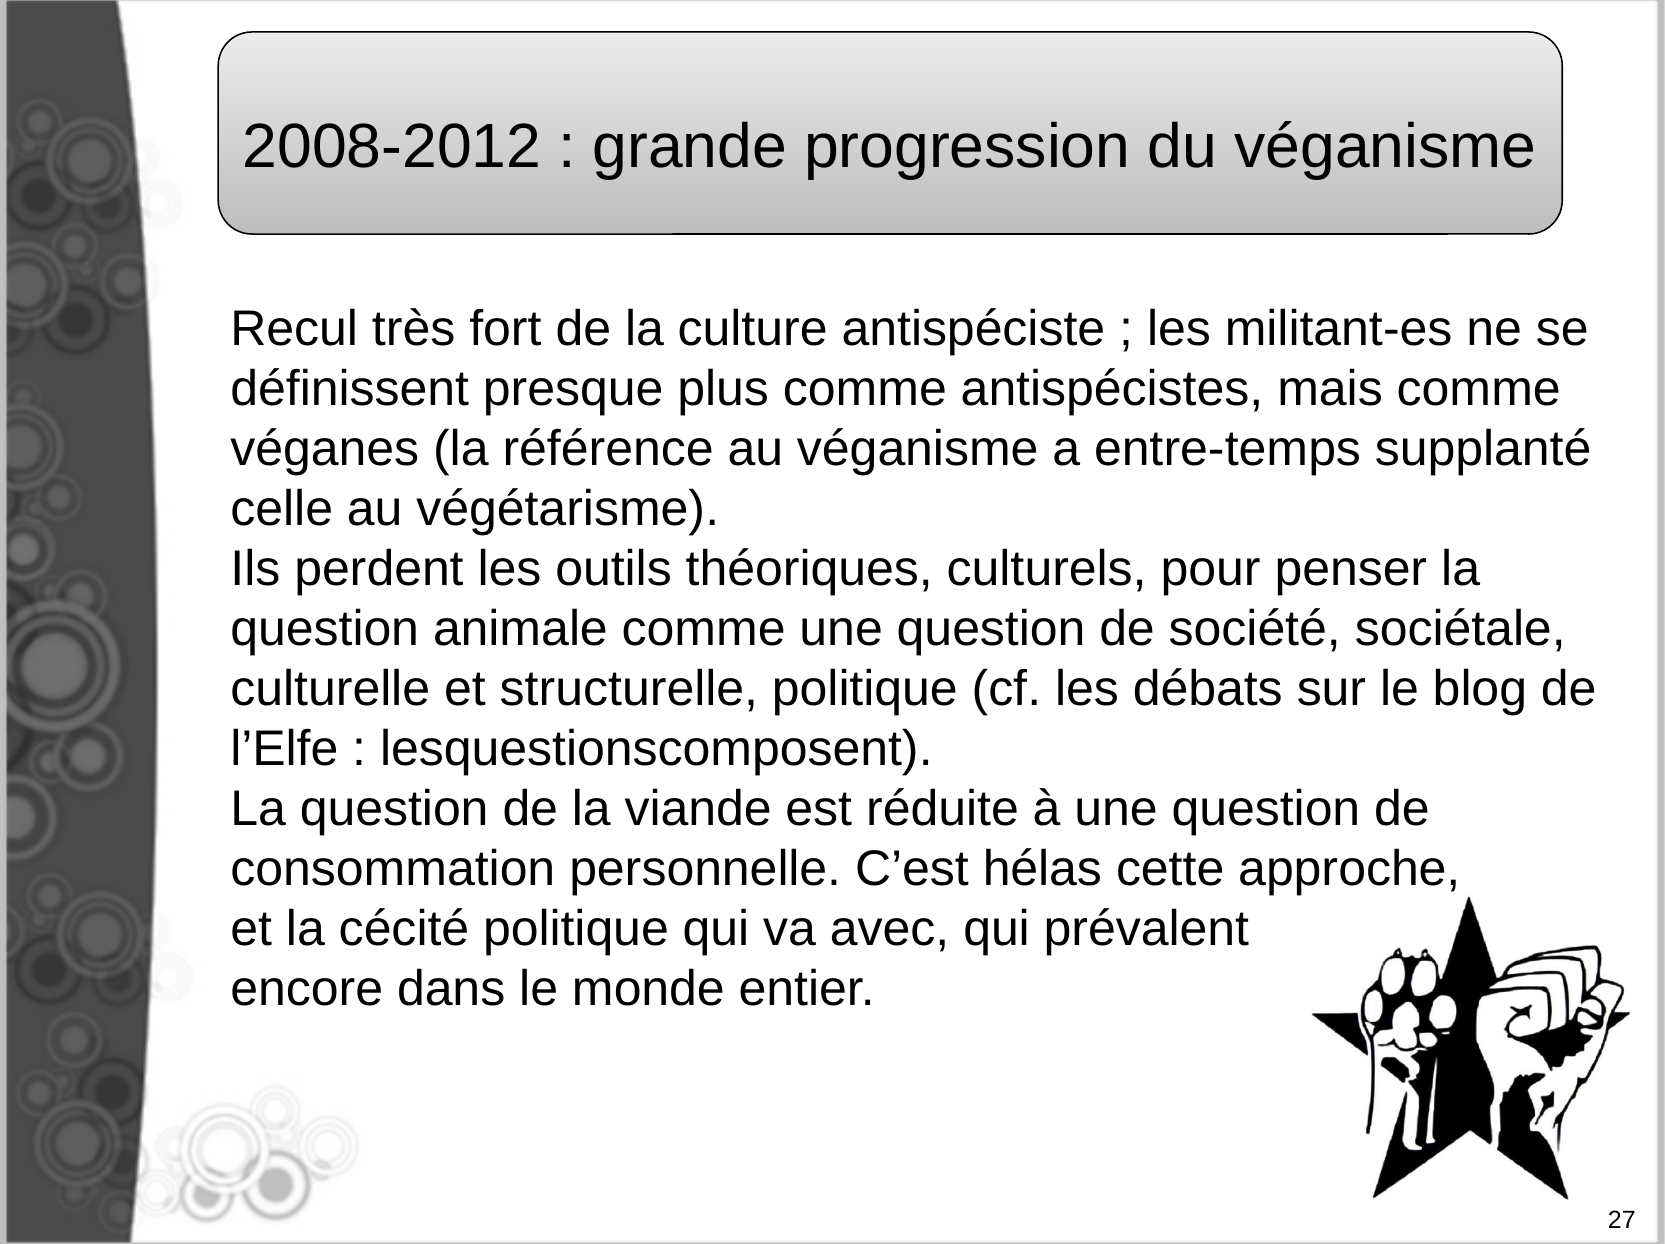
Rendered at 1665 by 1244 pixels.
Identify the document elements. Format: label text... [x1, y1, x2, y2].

text_box [218, 31, 1563, 235]
text_box Recul très fort de la culture antispéciste ; les militant-es ne se définissent presque plus comme antispécistes, mais comme véganes (la référence au véganisme a entre-temps supplanté celle au végétarisme). Ils perdent les outils théoriques, culturels, pour penser la question animale comme une question de société, sociétale, culturelle et structurelle, politique (cf. les débats sur le blog de l’Elfe : lesquestionscomposent). La question de la viande est réduite à une question de consommation personnelle. C’est hélas cette approche, et la cécité politique qui va avec, qui prévalent encore dans le monde entier. [230, 295, 1618, 1016]
text_box 2008-2012 : grande progression du véganisme [228, 97, 1553, 188]
picture [3, 0, 1662, 1244]
text_box 27 [1297, 1195, 1645, 1242]
